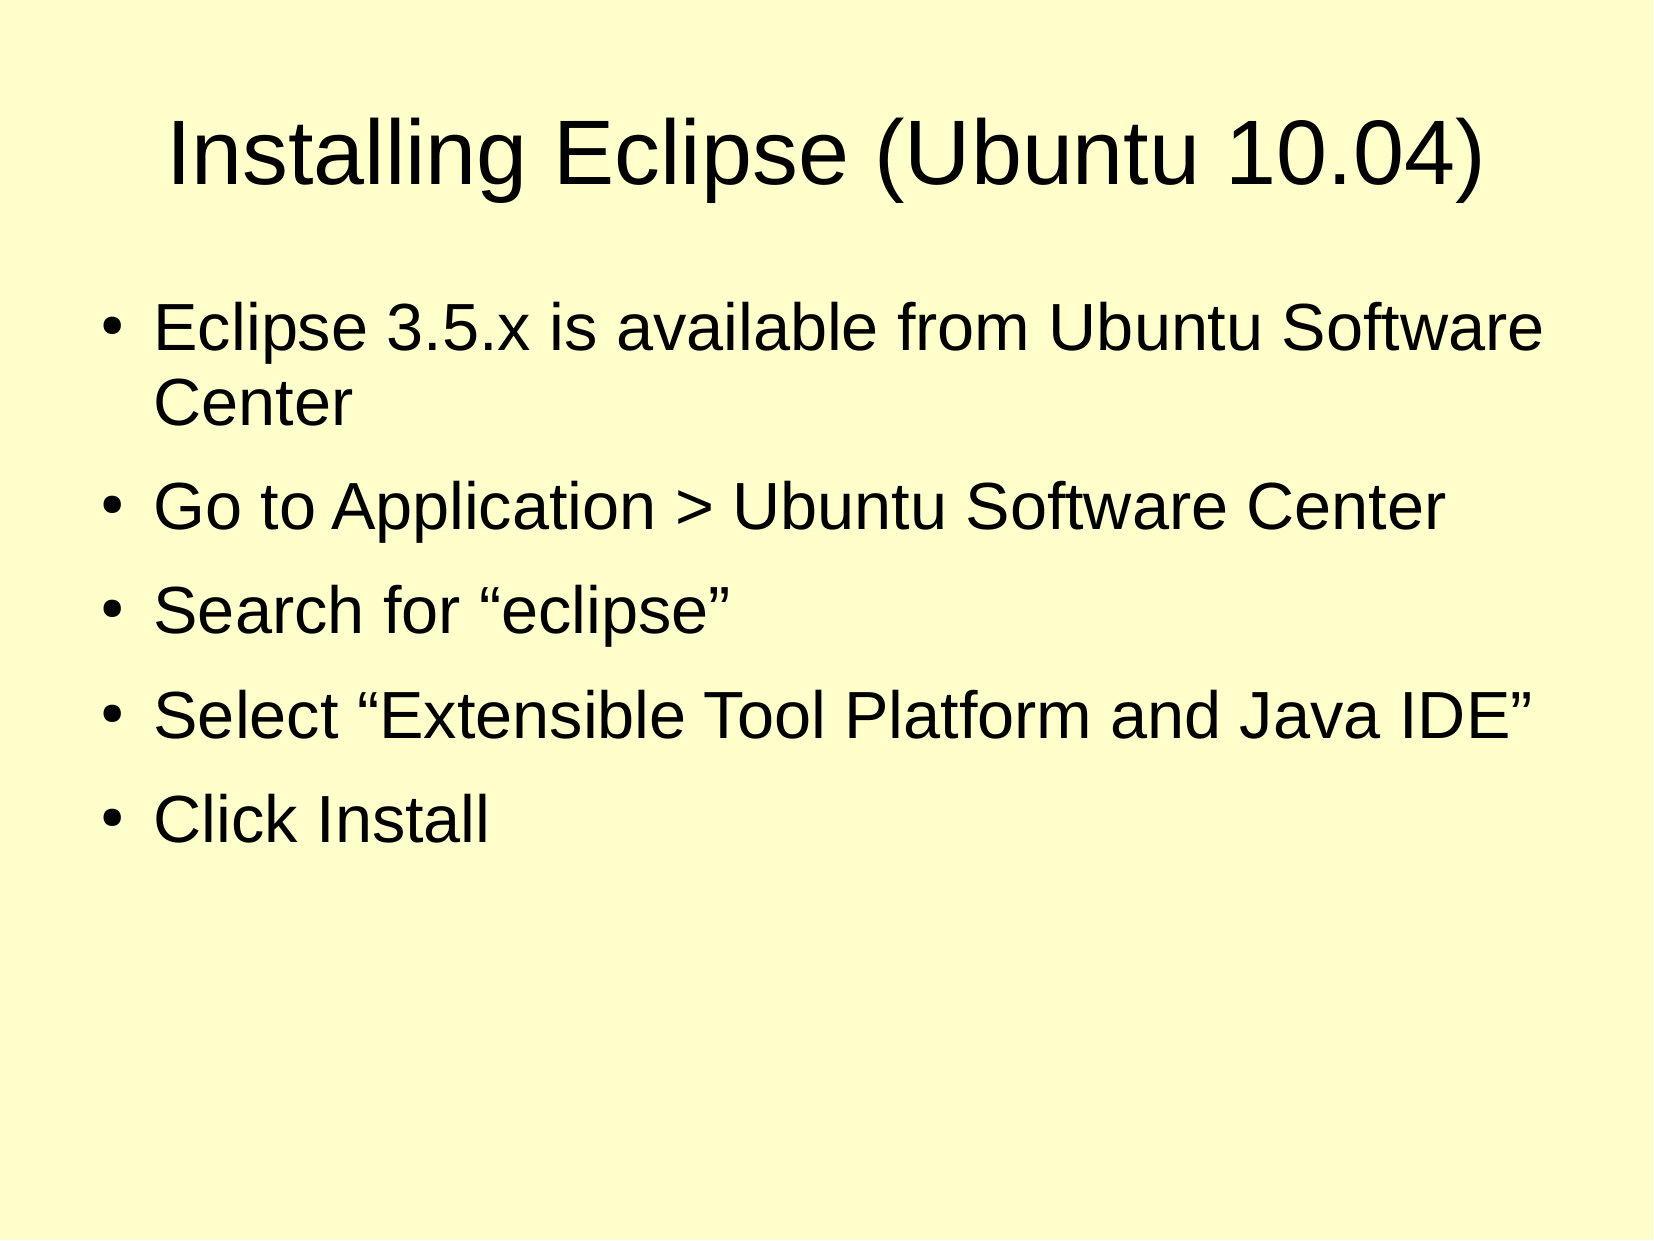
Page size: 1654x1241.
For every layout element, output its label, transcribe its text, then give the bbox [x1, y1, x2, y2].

list Eclipse 3.5.x is available from Ubuntu Software Center Go to Application > Ubuntu Software Center Search for “eclipse” Select “Extensible Tool Platform and Java IDE” Click Install [82, 290, 1571, 1109]
title Installing Eclipse (Ubuntu 10.04) [82, 56, 1571, 250]
